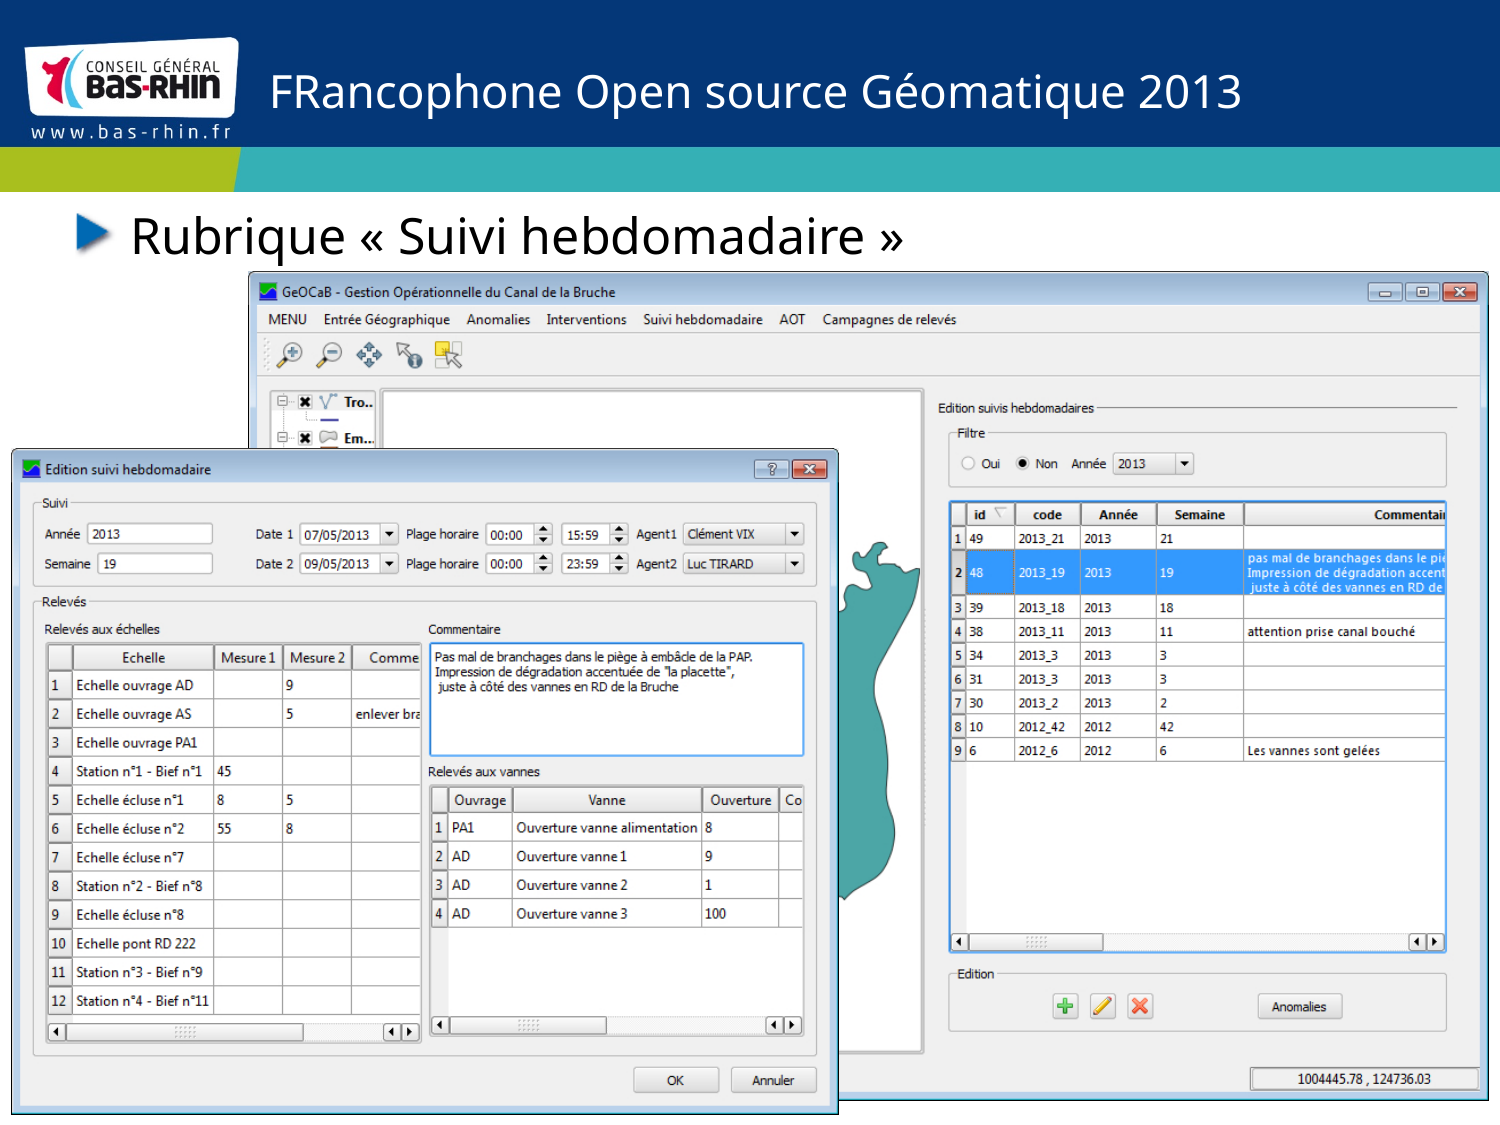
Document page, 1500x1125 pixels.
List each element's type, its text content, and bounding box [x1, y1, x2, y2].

picture [0, 0, 1500, 192]
title FRancophone Open source Géomatique 2013 [253, 30, 1471, 149]
picture [11, 271, 1489, 1115]
list Rubrique « Suivi hebdomadaire » [59, 196, 1410, 274]
